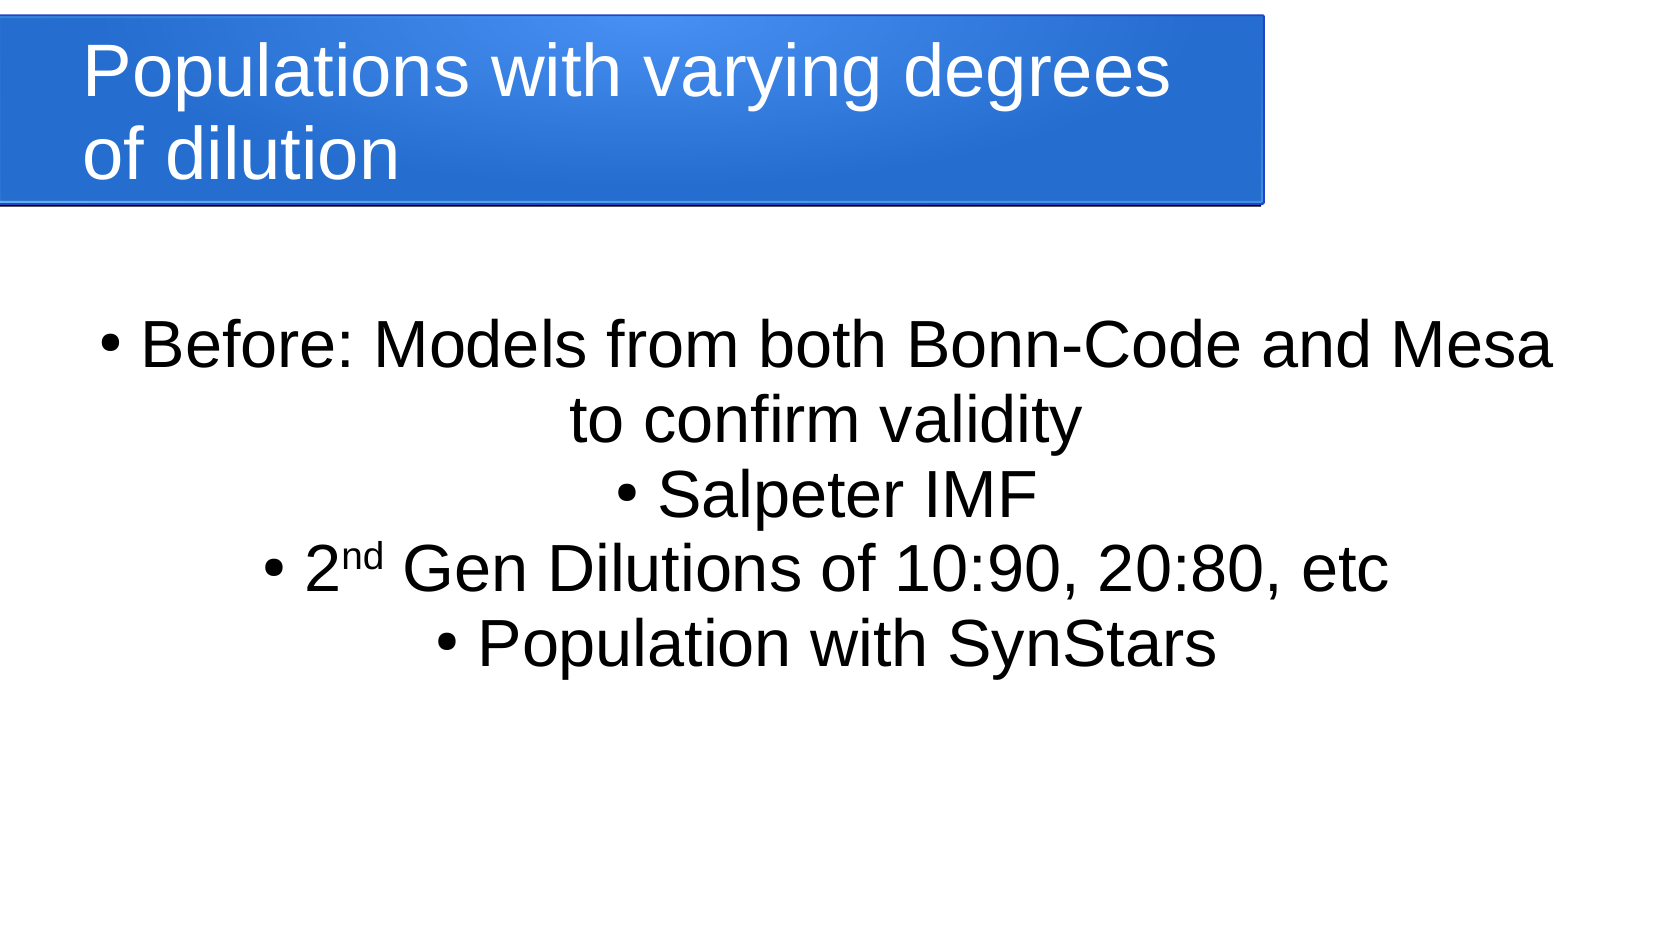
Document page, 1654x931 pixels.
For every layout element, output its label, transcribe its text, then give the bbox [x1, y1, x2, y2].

subtitle Before: Models from both Bonn-Code and Mesa to confirm validity Salpeter IMF 2nd Gen Dilutions of 10:90, 20:80, etc Population with SynStars [82, 224, 1571, 764]
title Populations with varying degrees of dilution [82, 29, 1235, 196]
